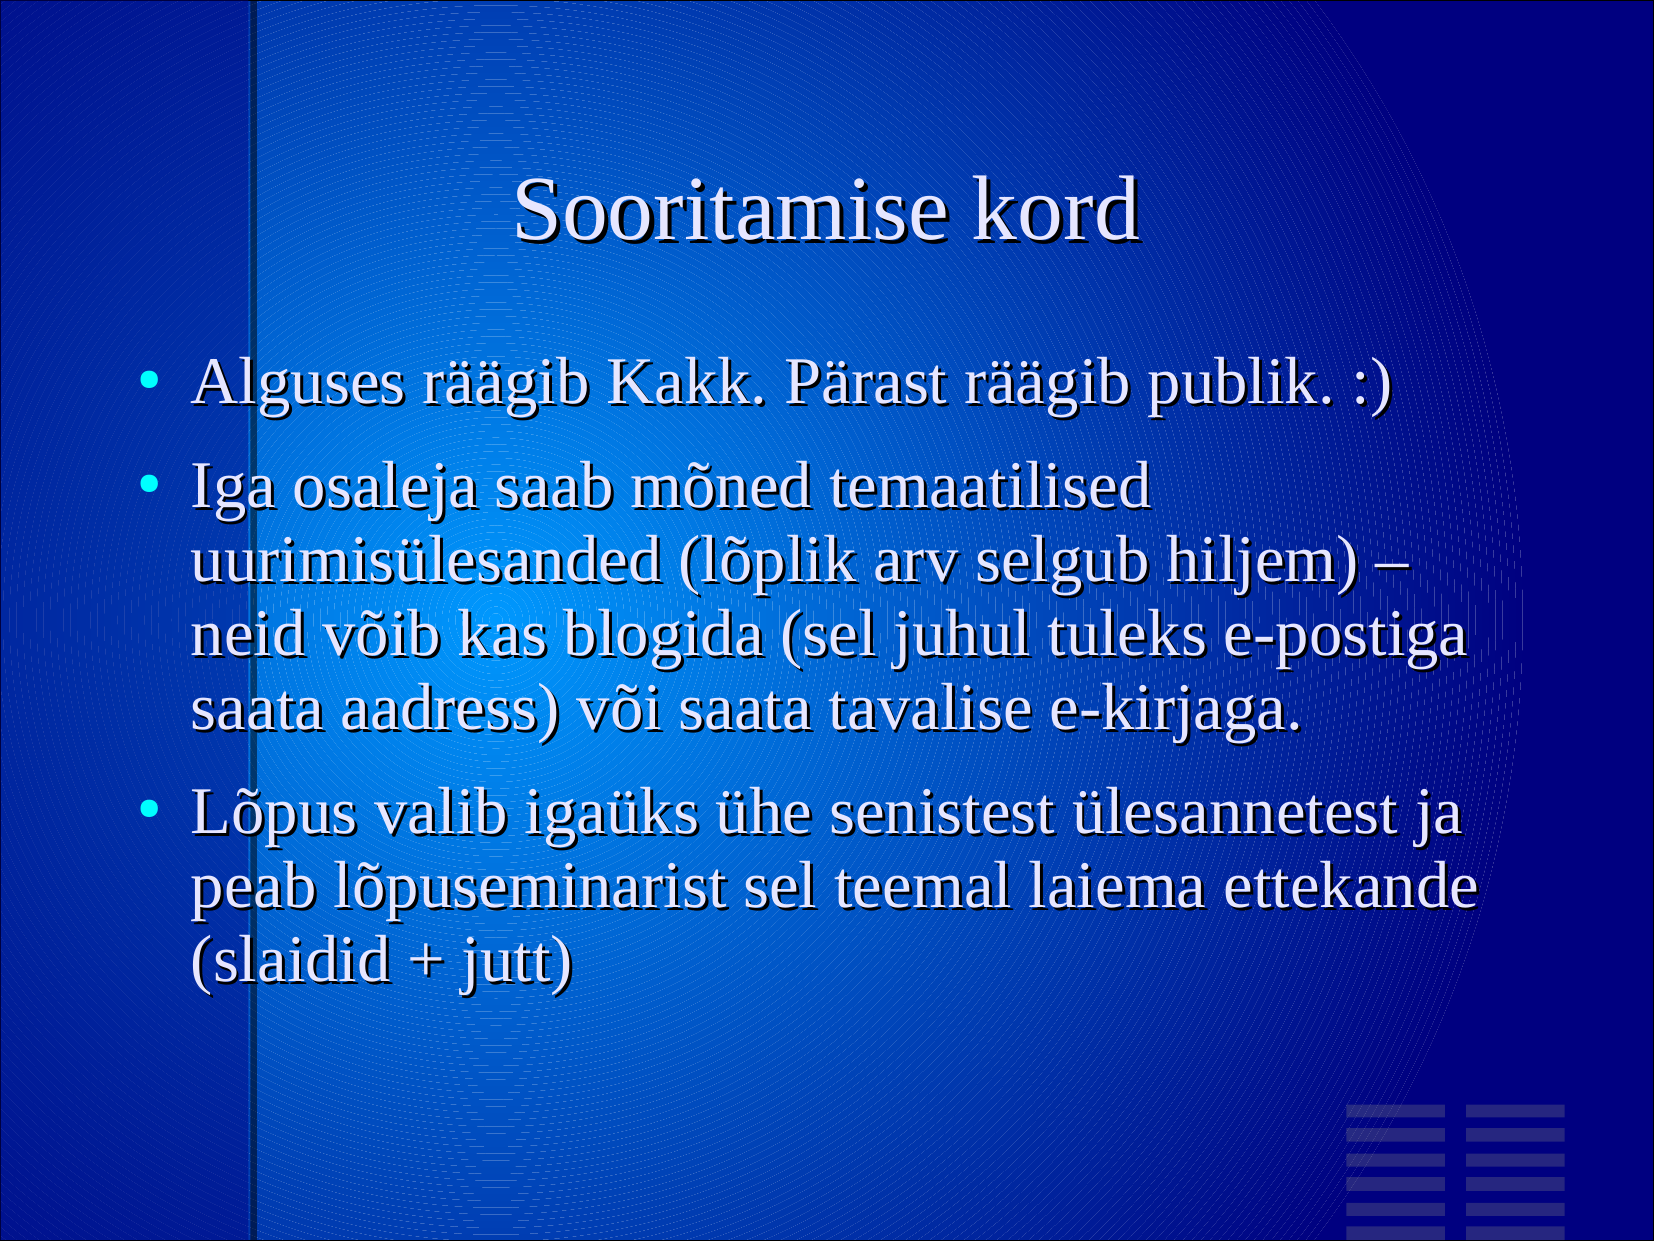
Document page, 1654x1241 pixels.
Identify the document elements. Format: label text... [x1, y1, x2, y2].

list Alguses räägib Kakk. Pärast räägib publik. :) Iga osaleja saab mõned temaatilised uurimisülesanded (lõplik arv selgub hiljem) – neid võib kas blogida (sel juhul tuleks e-postiga saata aadress) või saata tavalise e-kirjaga. Lõpus valib igaüks ühe senistest ülesannetest ja peab lõpuseminarist sel teemal laiema ettekande (slaidid + jutt) [119, 344, 1533, 1126]
title Sooritamise kord [119, 104, 1533, 313]
